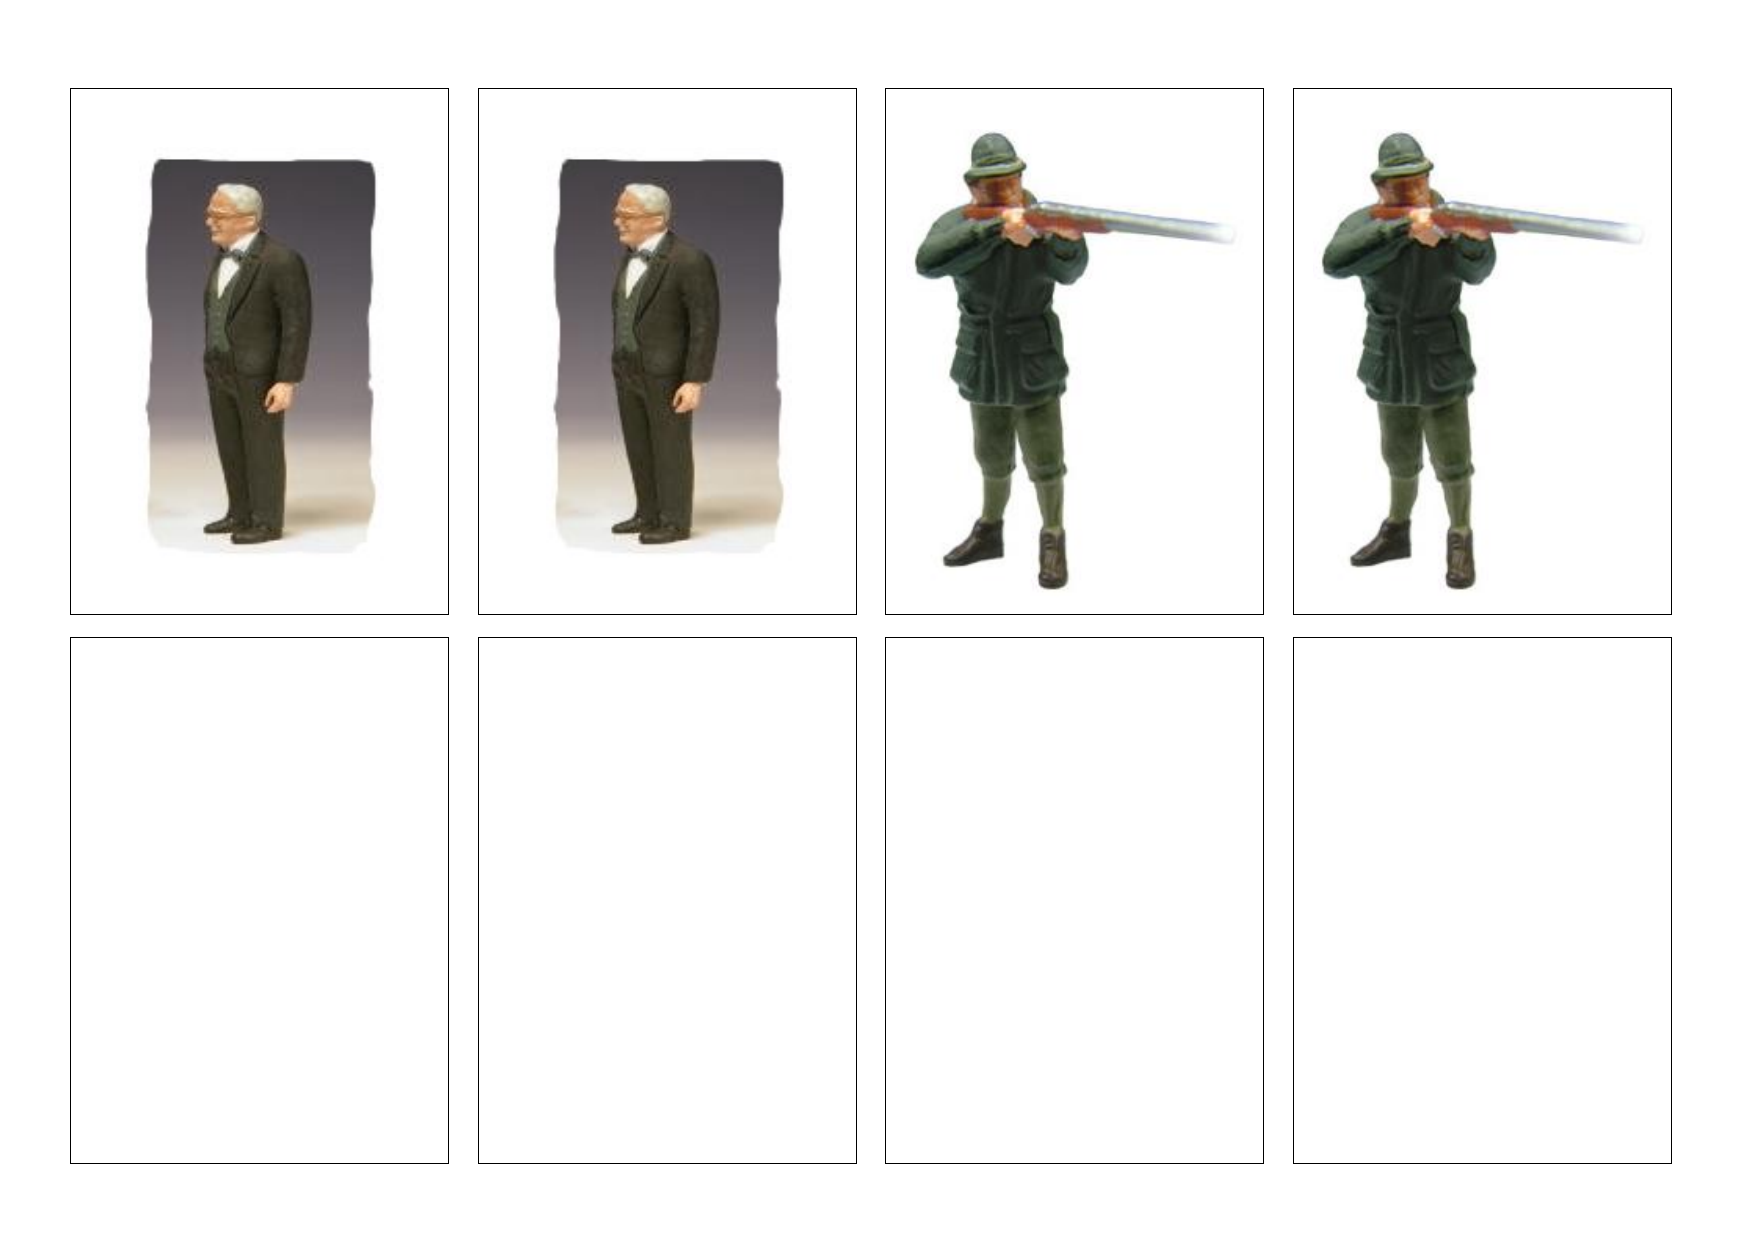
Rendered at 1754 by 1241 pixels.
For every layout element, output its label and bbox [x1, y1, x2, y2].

picture [906, 129, 1258, 599]
picture [138, 147, 384, 562]
picture [546, 147, 792, 562]
picture [1313, 129, 1666, 599]
